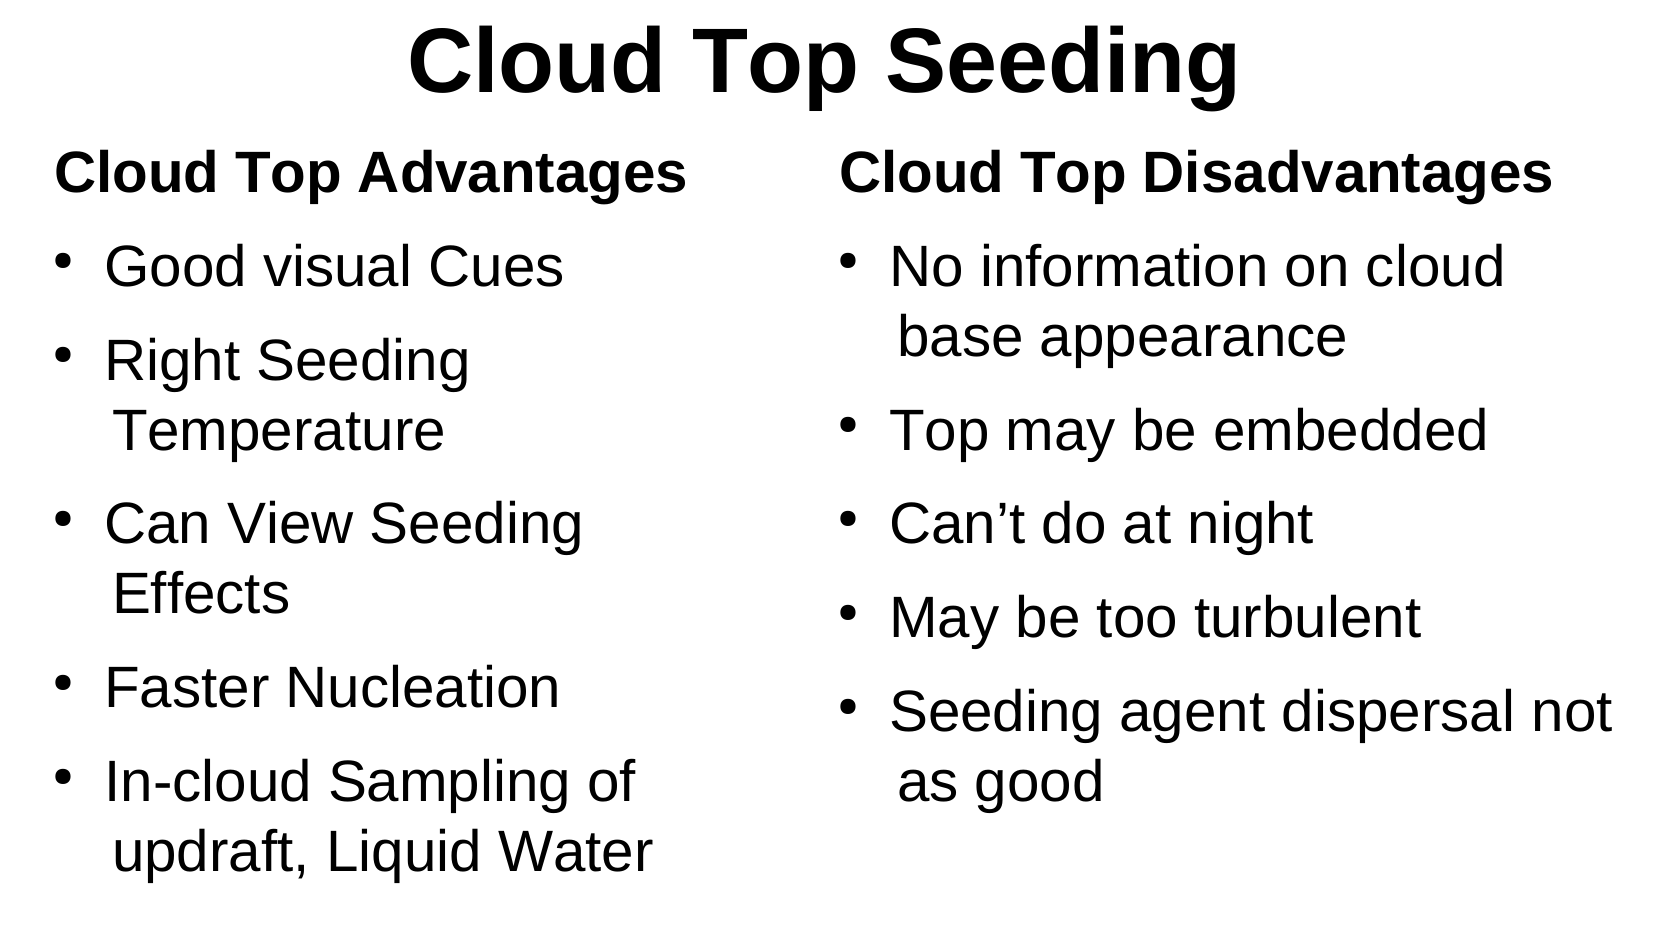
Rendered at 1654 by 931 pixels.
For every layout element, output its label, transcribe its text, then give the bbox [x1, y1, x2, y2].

title Cloud Top Seeding [0, 5, 1654, 107]
text_box Cloud Top Advantages Good visual Cues Right Seeding Temperature Can View Seeding Effects Faster Nucleation In-cloud Sampling of updraft, Liquid Water [2, 126, 750, 891]
text_box Cloud Top Disadvantages No information on cloud base appearance Top may be embedded Can’t do at night May be too turbulent Seeding agent dispersal not as good [787, 126, 1654, 821]
